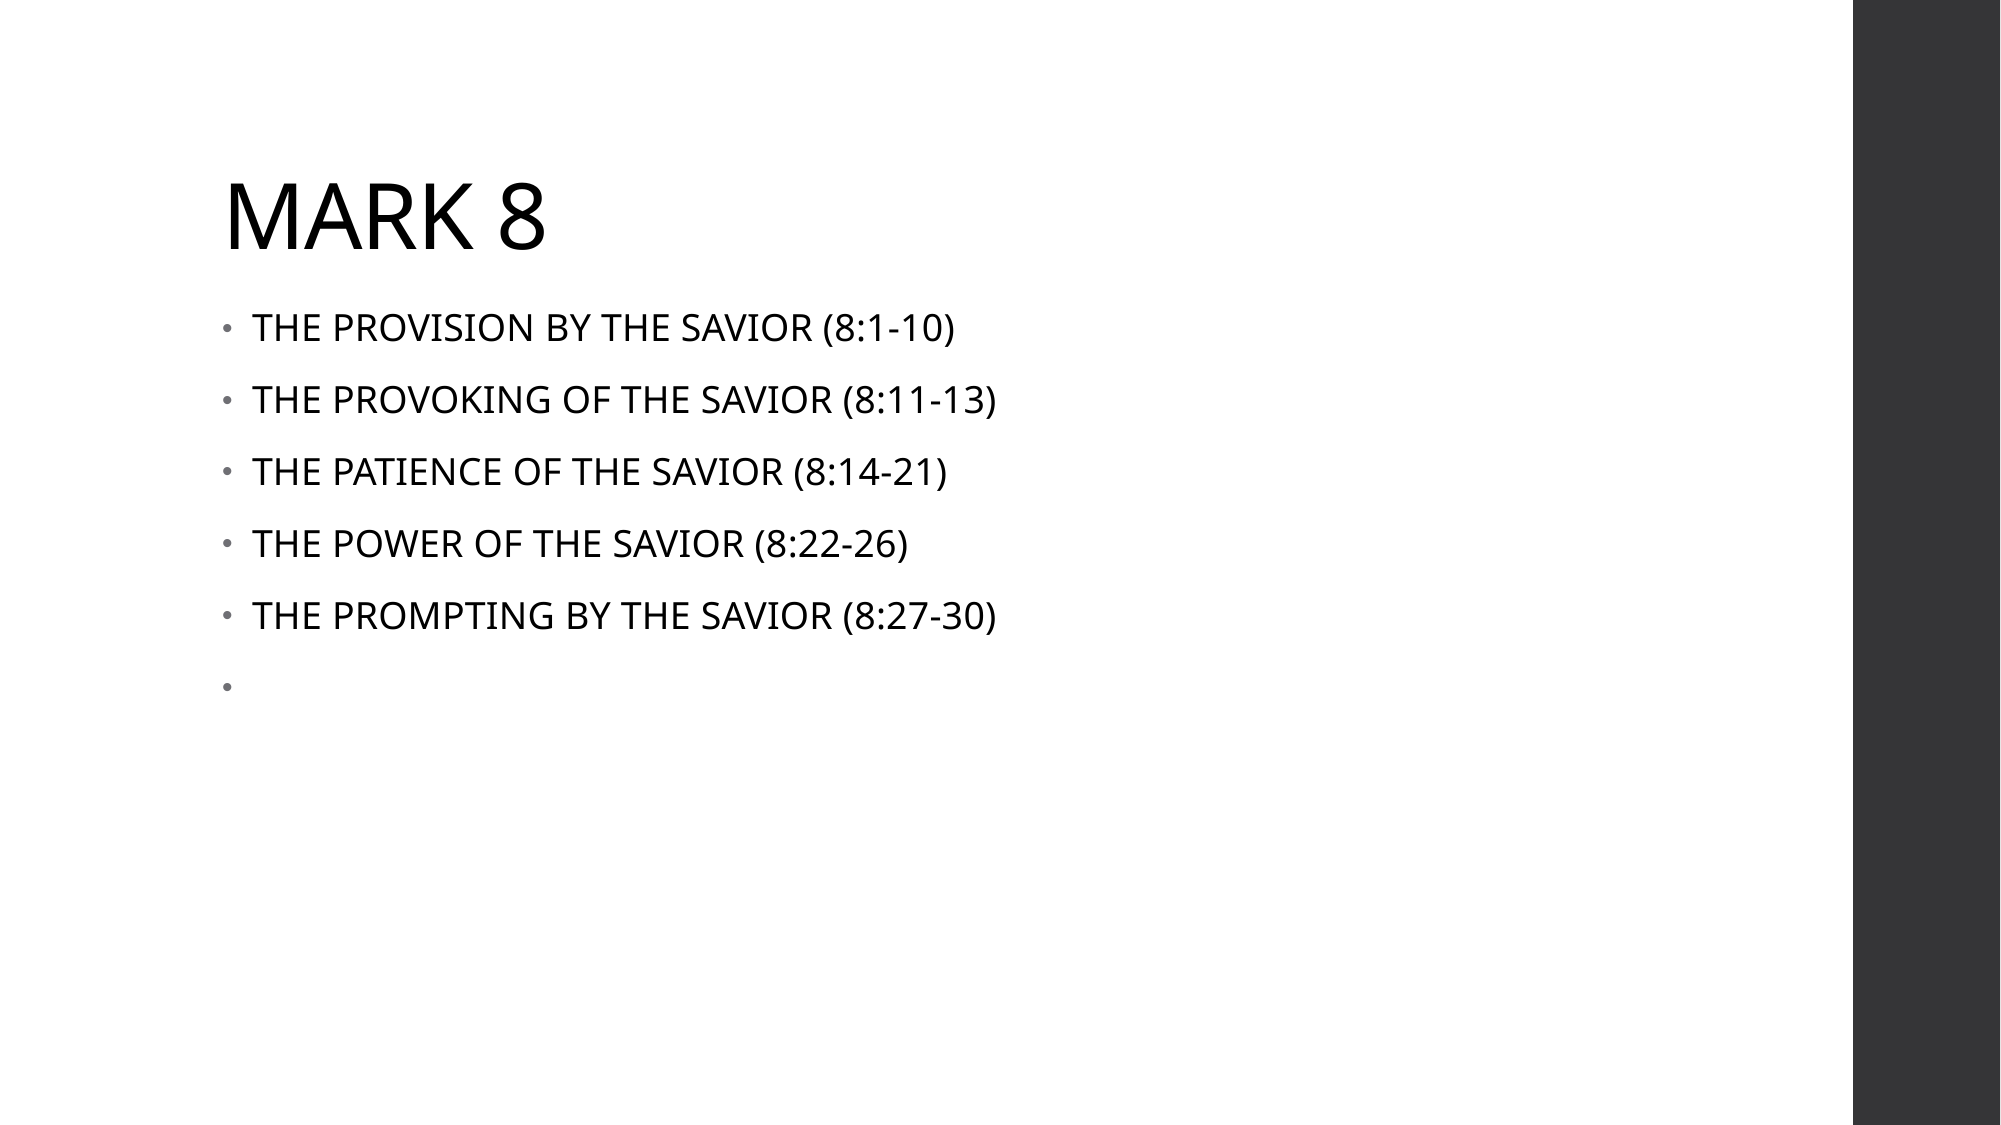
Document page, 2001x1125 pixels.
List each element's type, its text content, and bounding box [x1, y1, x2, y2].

list THE PROVISION BY THE SAVIOR (8:1-10) THE PROVOKING OF THE SAVIOR (8:11-13) THE PATIENCE OF THE SAVIOR (8:14-21) THE POWER OF THE SAVIOR (8:22-26) THE PROMPTING BY THE SAVIOR (8:27-30) [206, 299, 1617, 1014]
title MARK 8 [206, 60, 1797, 278]
